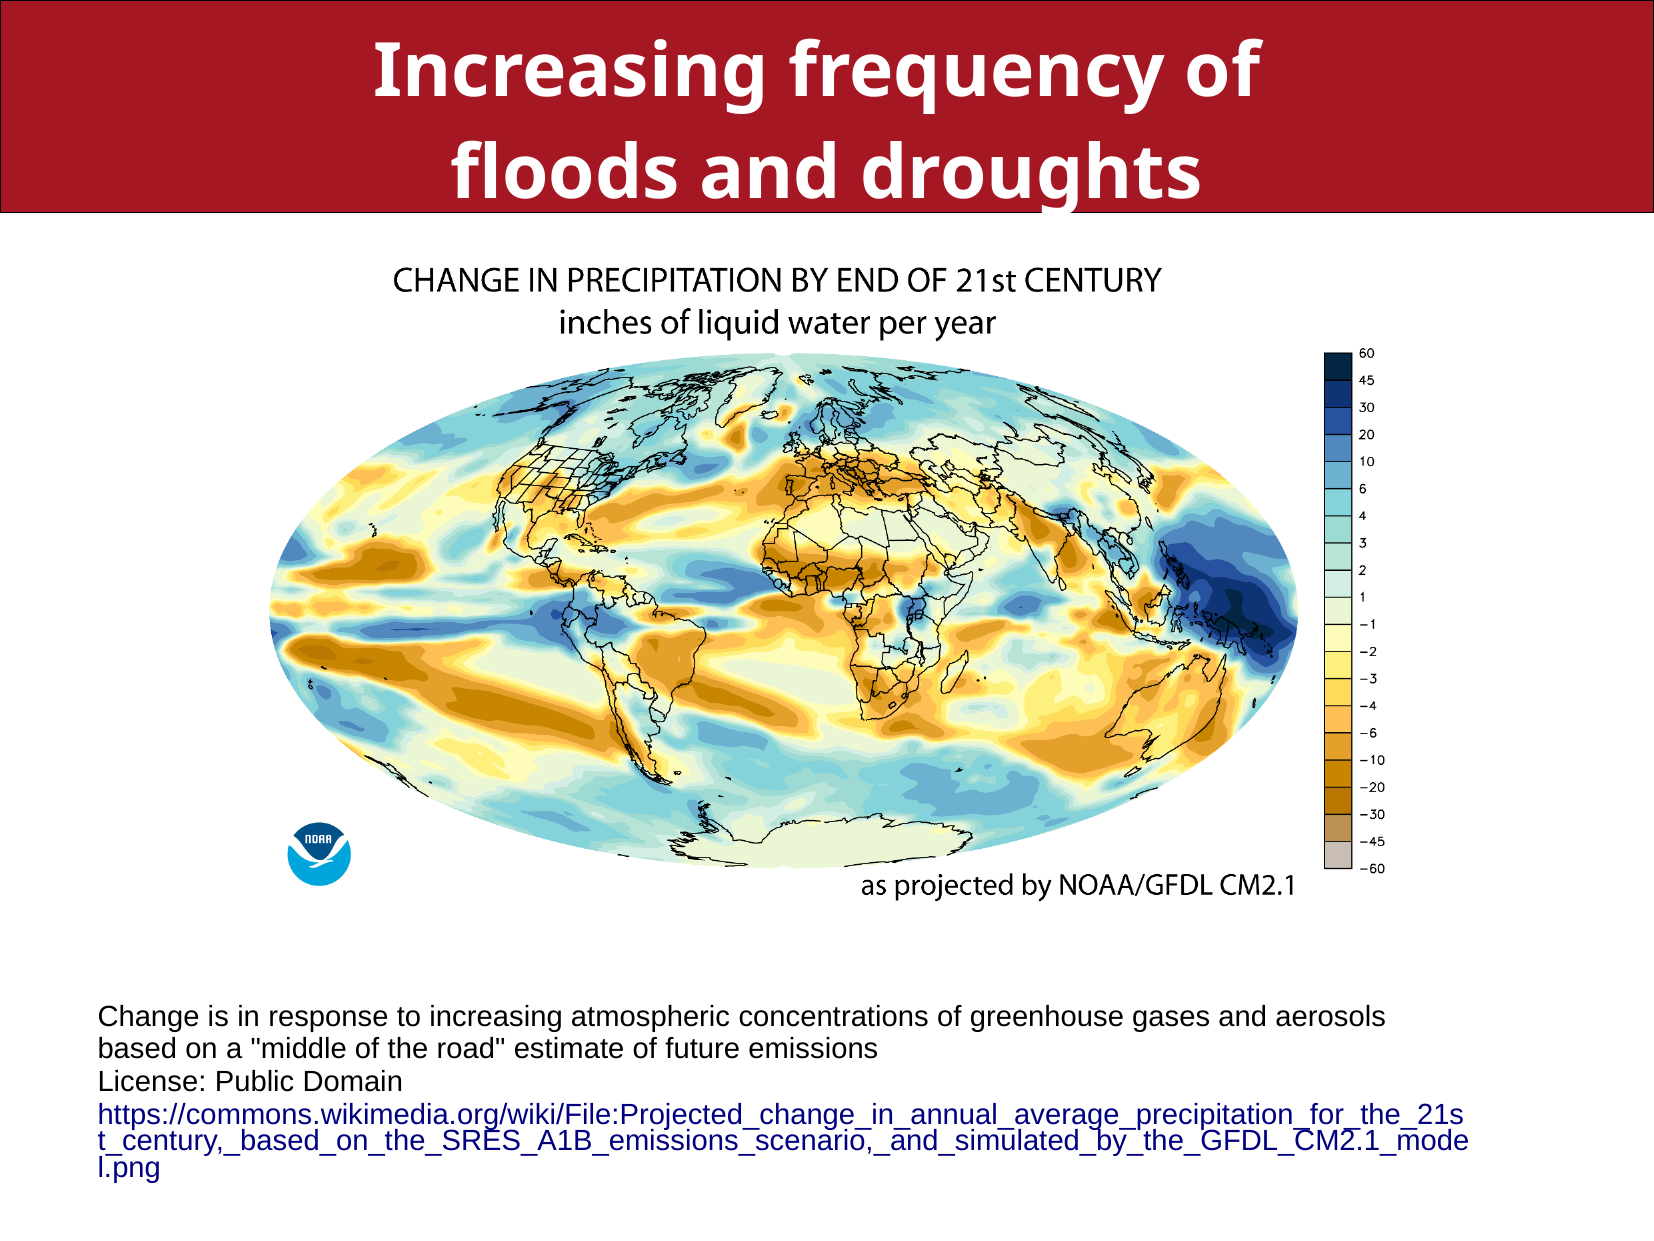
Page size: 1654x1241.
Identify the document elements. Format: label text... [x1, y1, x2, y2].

title Increasing frequency of floods and droughts [82, 35, 1571, 201]
text_box Change is in response to increasing atmospheric concentrations of greenhouse gases and aerosols based on a "middle of the road" estimate of future emissions License: Public Domain https://commons.wikimedia.org/wiki/File:Projected_change_in_annual_average_precipitation_for_the_21st_century,_based_on_the_SRES_A1B_emissions_scenario,_and_simulated_by_the_GFDL_CM2.1_model.png [82, 992, 1489, 1171]
picture [187, 222, 1467, 942]
